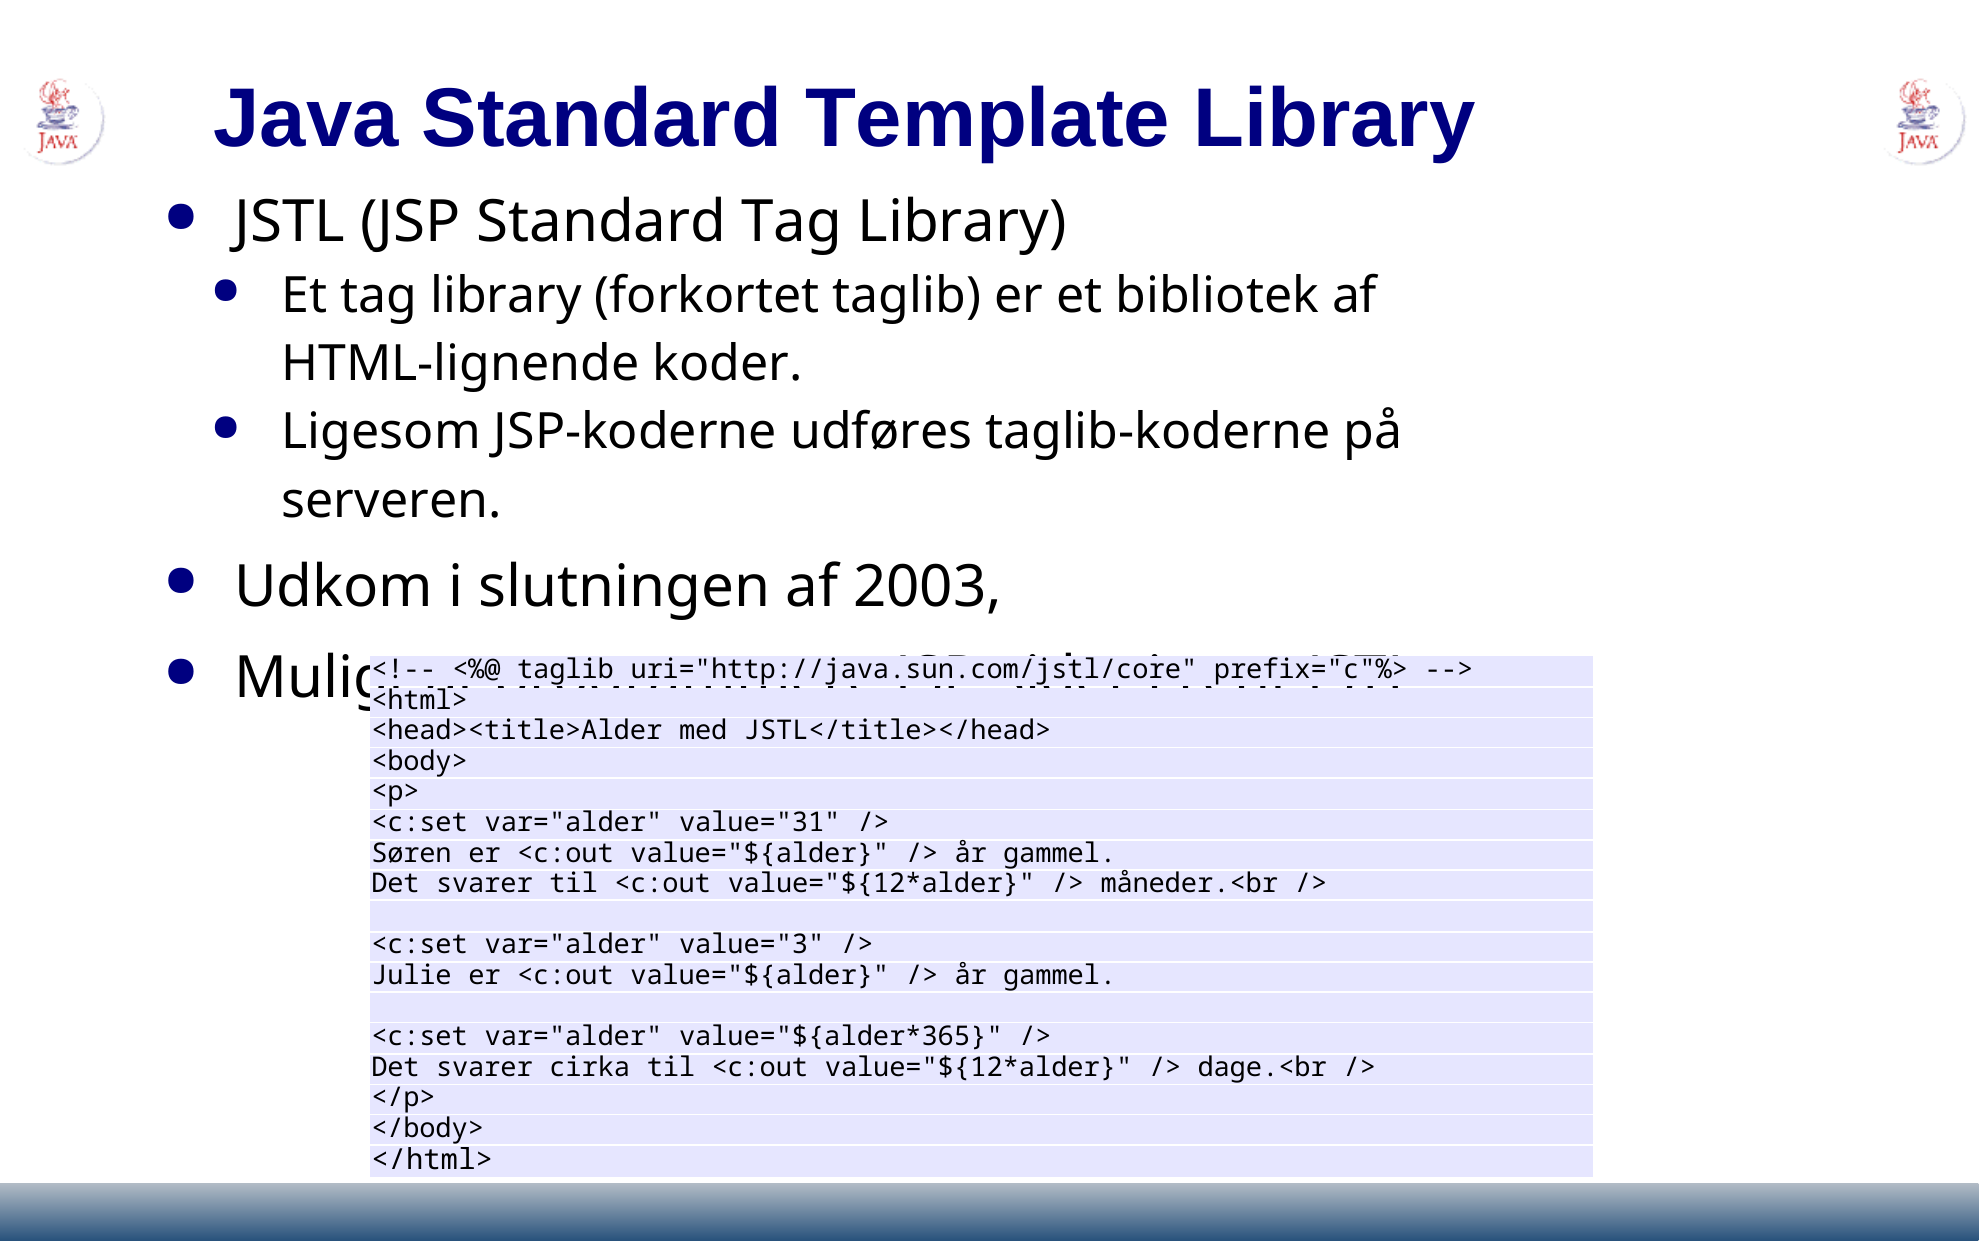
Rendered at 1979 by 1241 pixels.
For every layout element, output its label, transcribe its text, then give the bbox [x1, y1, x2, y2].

title Java Standard Template Library [156, 14, 1534, 222]
picture [10, 71, 109, 169]
list JSTL (JSP Standard Tag Library) Et tag library (forkortet taglib) er et bibliotek af HTML-lignende koder. Ligesom JSP-koderne udføres taglib-koderne på serveren. Udkom i slutningen af 2003, Muligt at programmere JSP-sider i rent JSTL [151, 179, 1532, 1116]
chart [369, 656, 1595, 1241]
picture [1870, 71, 1970, 169]
